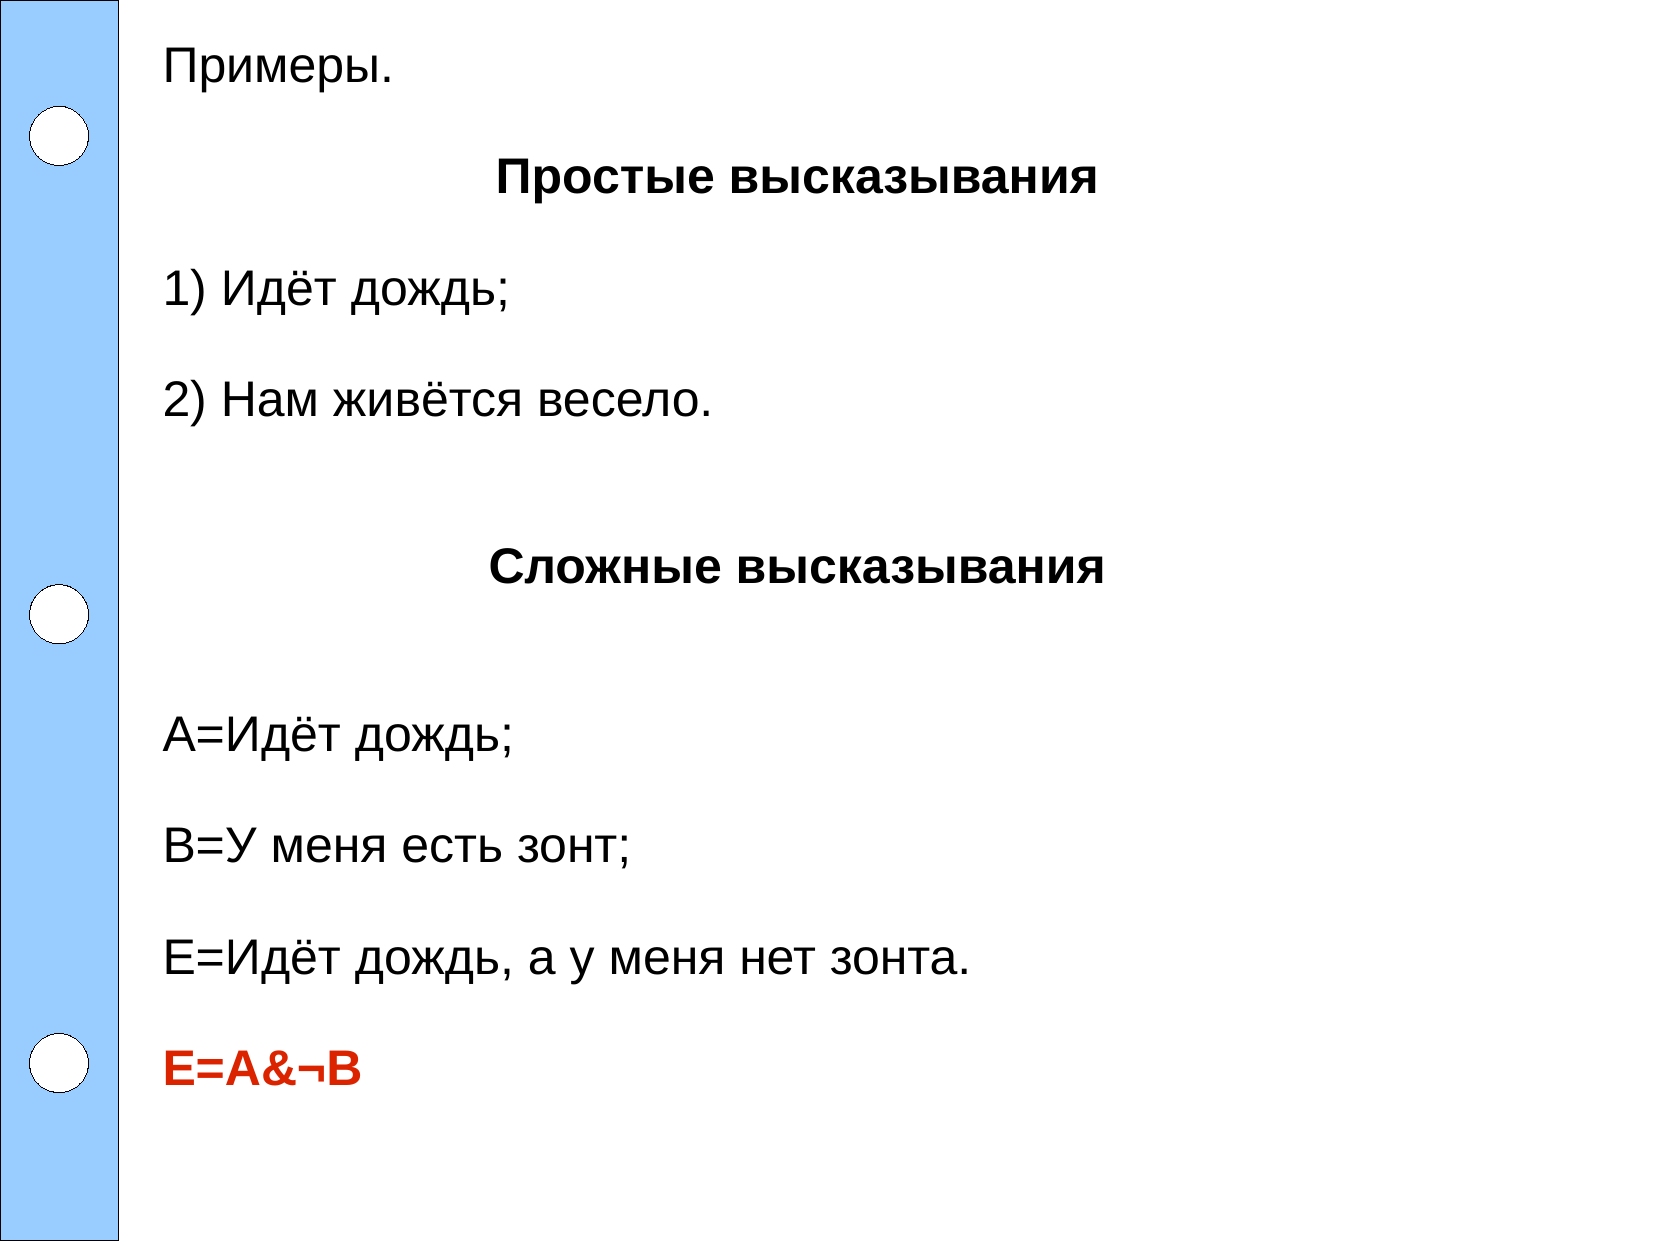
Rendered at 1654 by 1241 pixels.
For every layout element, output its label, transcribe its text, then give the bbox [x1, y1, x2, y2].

text_box [0, 0, 119, 1241]
text_box Примеры. Простые высказывания 1) Идёт дождь; 2) Нам живётся весело. Сложные высказывания А=Идёт дождь; В=У меня есть зонт; Е=Идёт дождь, а у меня нет зонта. Е=А&¬В [147, 29, 1447, 1165]
